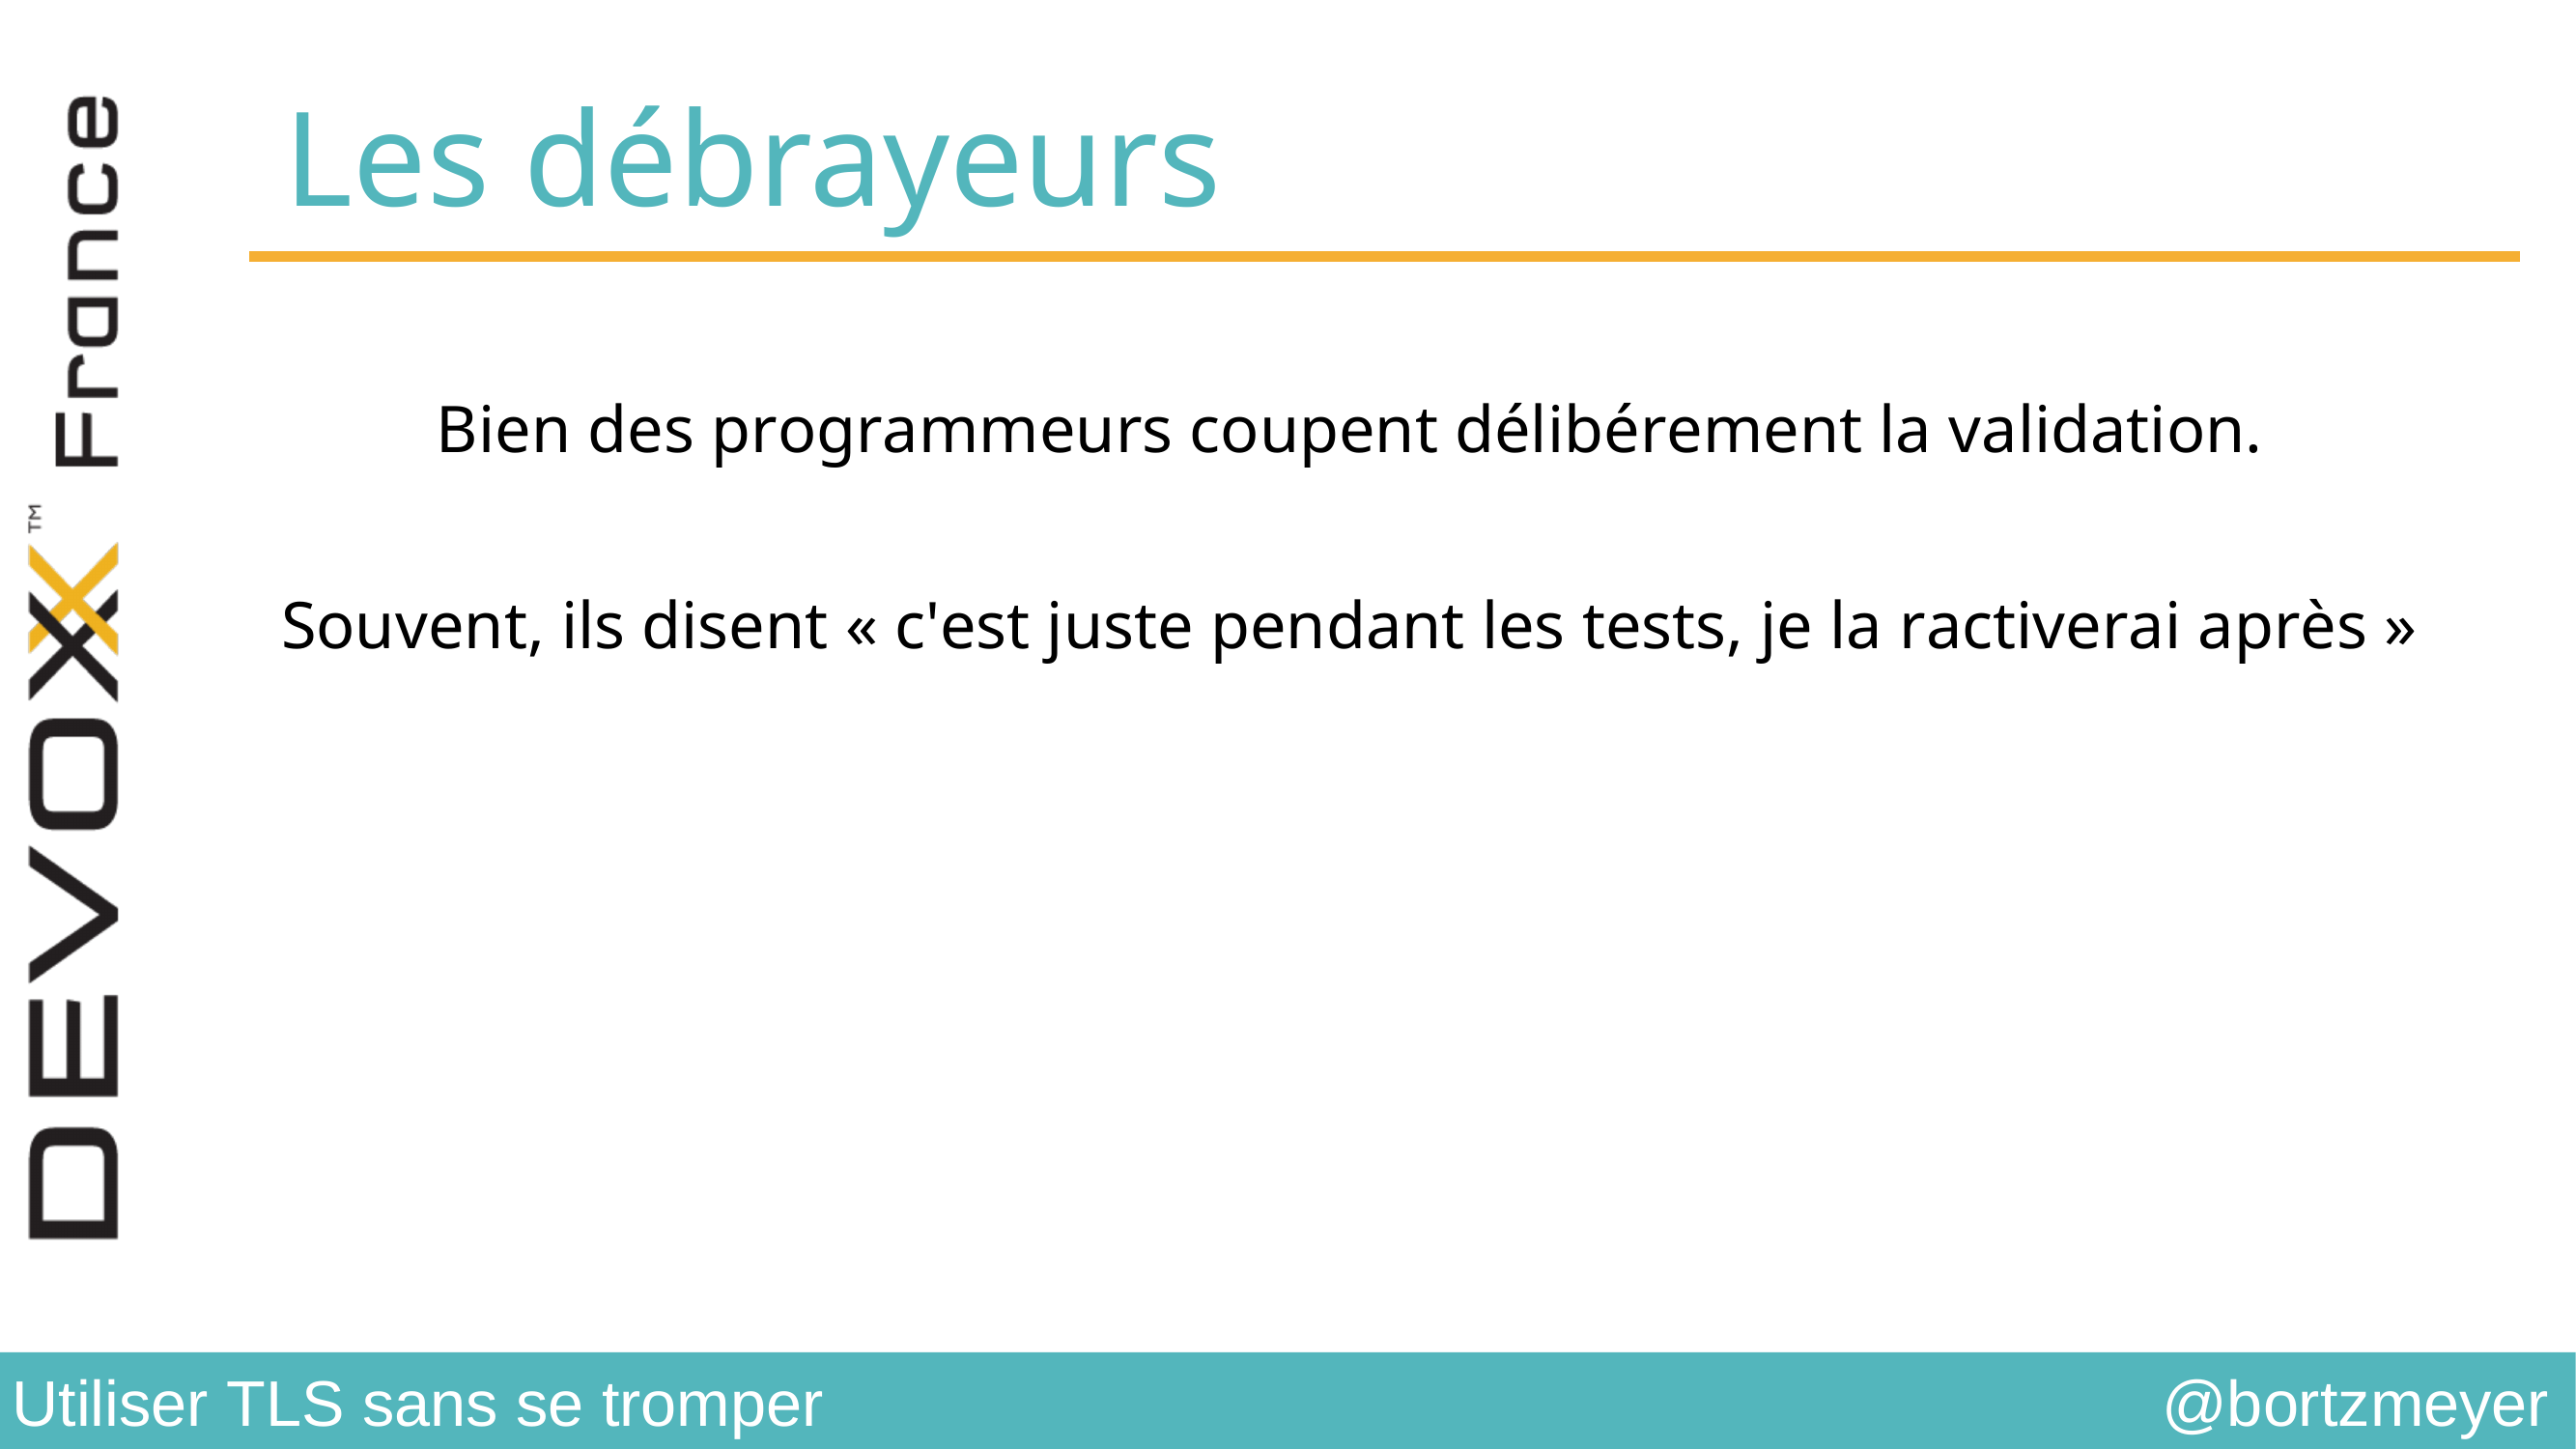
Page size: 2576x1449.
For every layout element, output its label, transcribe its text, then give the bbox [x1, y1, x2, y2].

text_box Bien des programmeurs coupent délibérement la validation. Souvent, ils disent « c'est juste pendant les tests, je la ractiverai après » [225, 342, 2476, 1313]
text_box Les débrayeurs [285, 68, 2396, 241]
picture [0, 74, 141, 1270]
